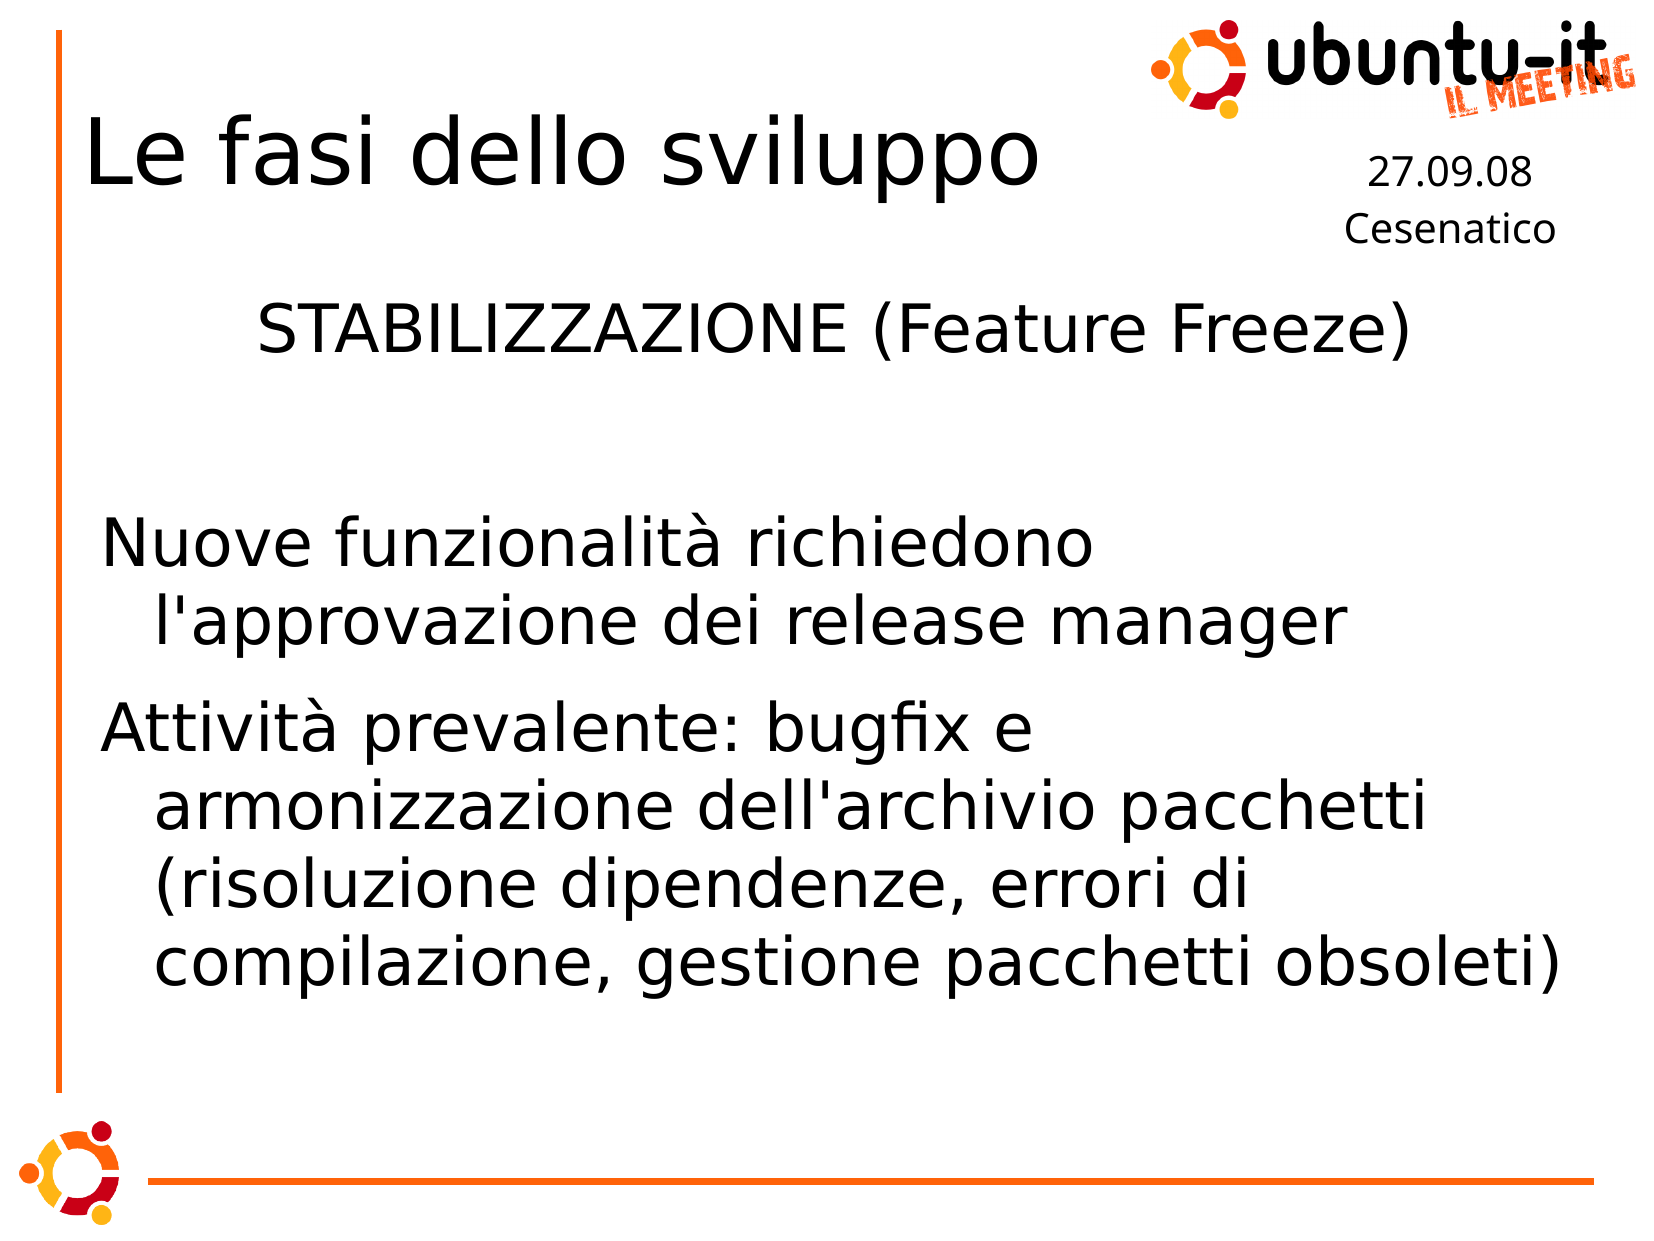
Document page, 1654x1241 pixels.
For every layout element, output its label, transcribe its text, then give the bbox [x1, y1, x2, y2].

title Le fasi dello sviluppo [82, 49, 1571, 257]
picture [19, 1121, 119, 1225]
picture [1151, 20, 1636, 119]
list STABILIZZAZIONE (Feature Freeze) Nuove funzionalità richiedono l'approvazione dei release manager Attività prevalente: bugfix e armonizzazione dell'archivio pacchetti (risoluzione dipendenze, errori di compilazione, gestione pacchetti obsoleti) [82, 290, 1571, 1109]
